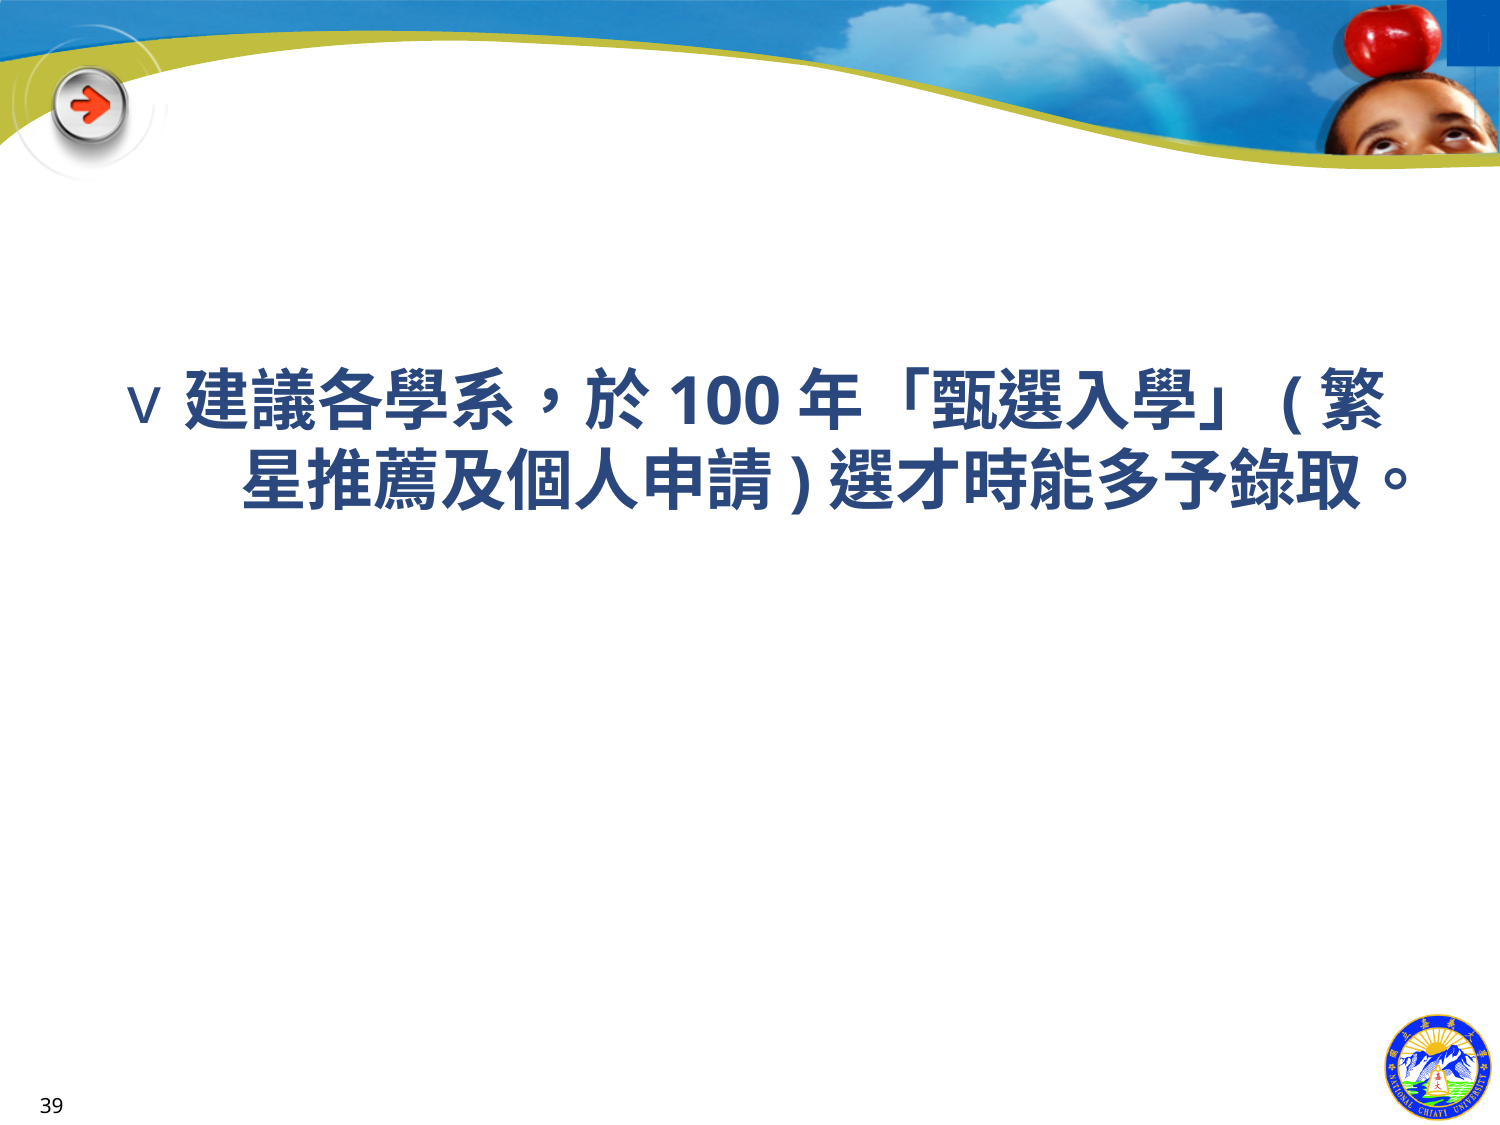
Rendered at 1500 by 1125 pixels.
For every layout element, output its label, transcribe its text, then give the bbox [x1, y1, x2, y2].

text_box [1446, 0, 1500, 67]
list 建議各學系，於100年「甄選入學」(繁星推薦及個人申請)選才時能多予錄取。 [112, 350, 1413, 1051]
text_box [24, 1084, 376, 1125]
